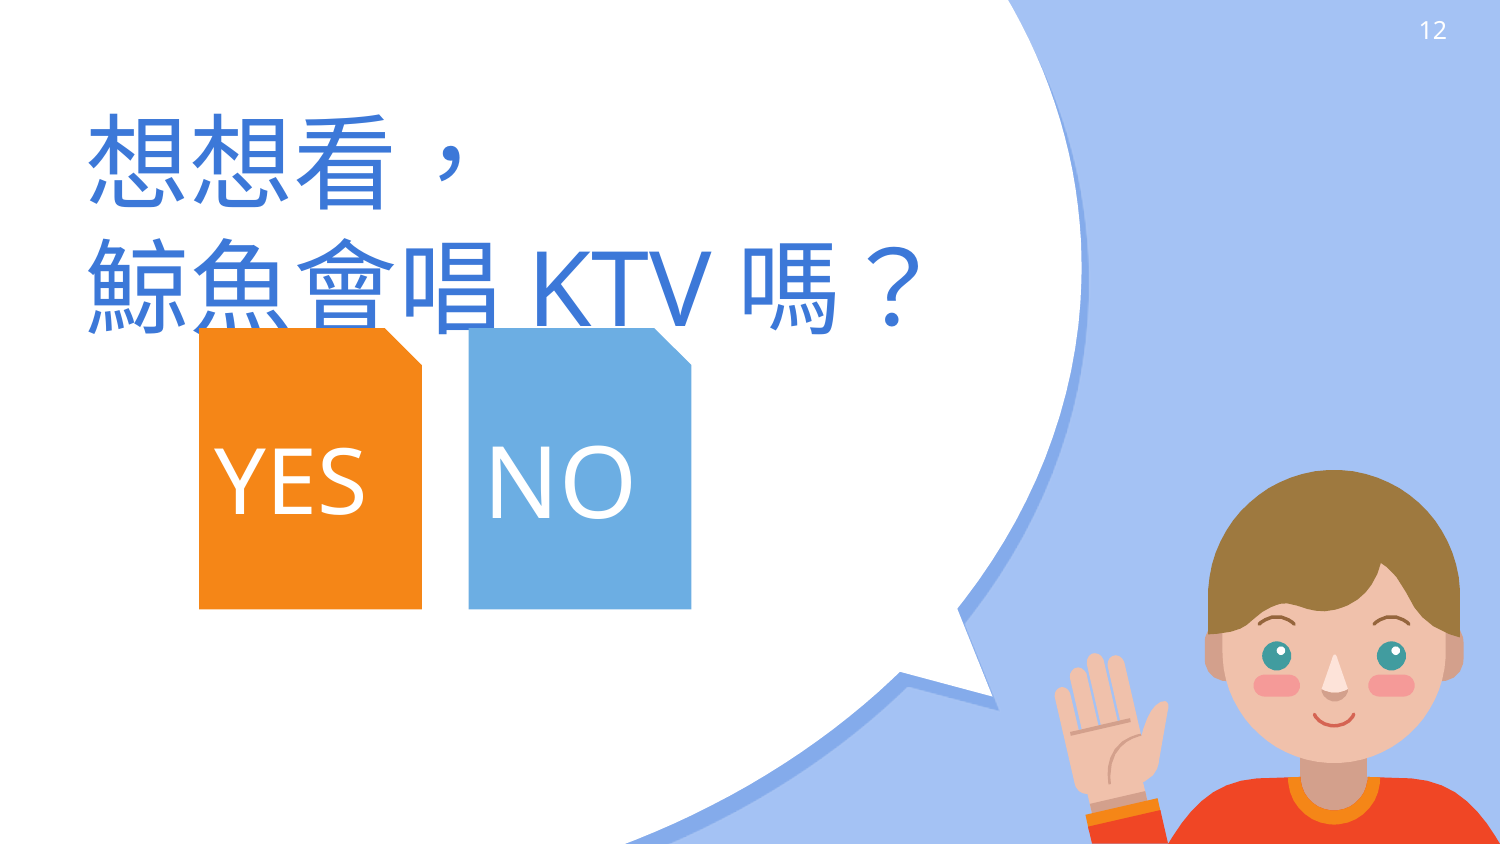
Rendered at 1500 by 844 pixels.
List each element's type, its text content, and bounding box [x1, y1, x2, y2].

text_box 想想看， 鯨魚會唱KTV嗎？ [70, 82, 1219, 273]
text_box 12 [1403, 0, 1494, 65]
text_box [1054, 470, 1500, 844]
text_box NO [468, 328, 692, 610]
text_box YES [199, 328, 422, 610]
